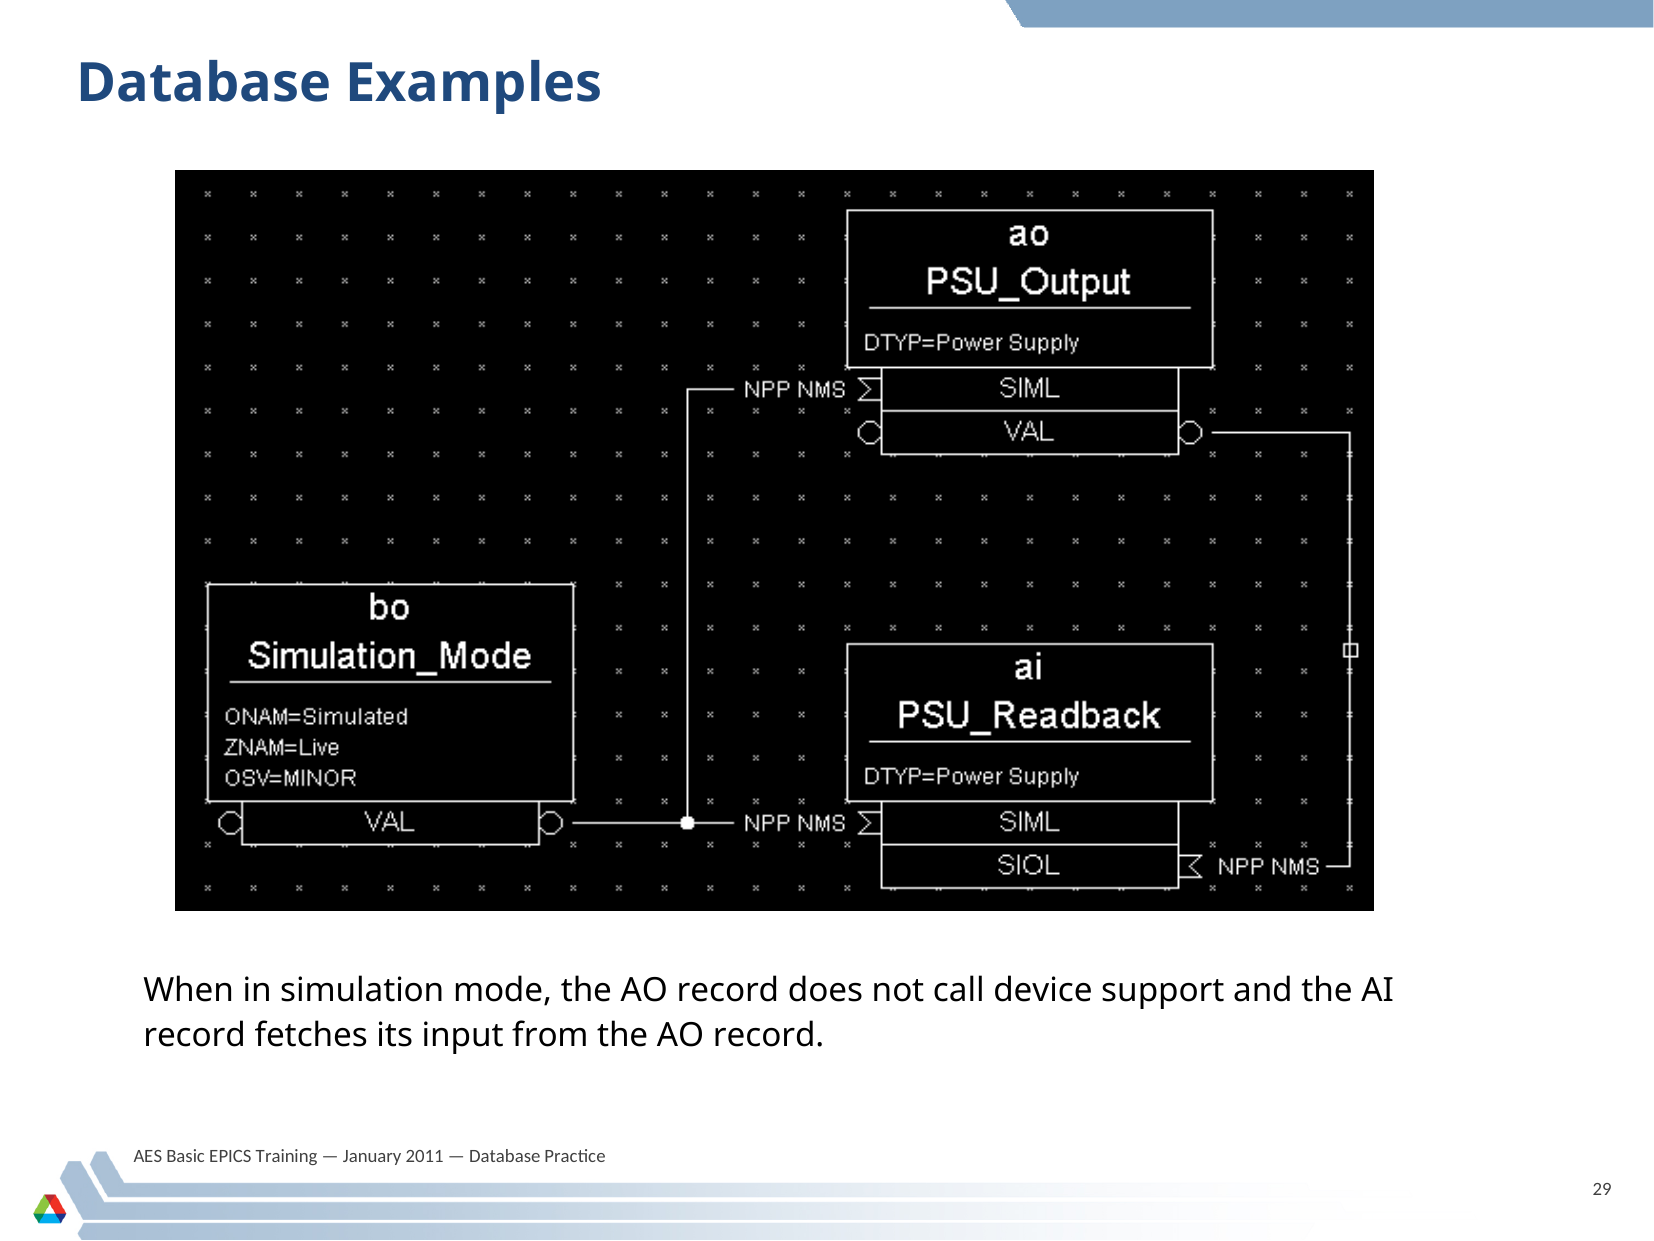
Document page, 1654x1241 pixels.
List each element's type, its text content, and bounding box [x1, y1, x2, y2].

title Database Examples [61, 51, 1500, 123]
picture [0, 1143, 1654, 1240]
picture [175, 170, 1374, 911]
picture [0, 0, 1654, 29]
text_box When in simulation mode, the AO record does not call device support and the AI record fetches its input from the AO record. [128, 958, 1507, 1065]
